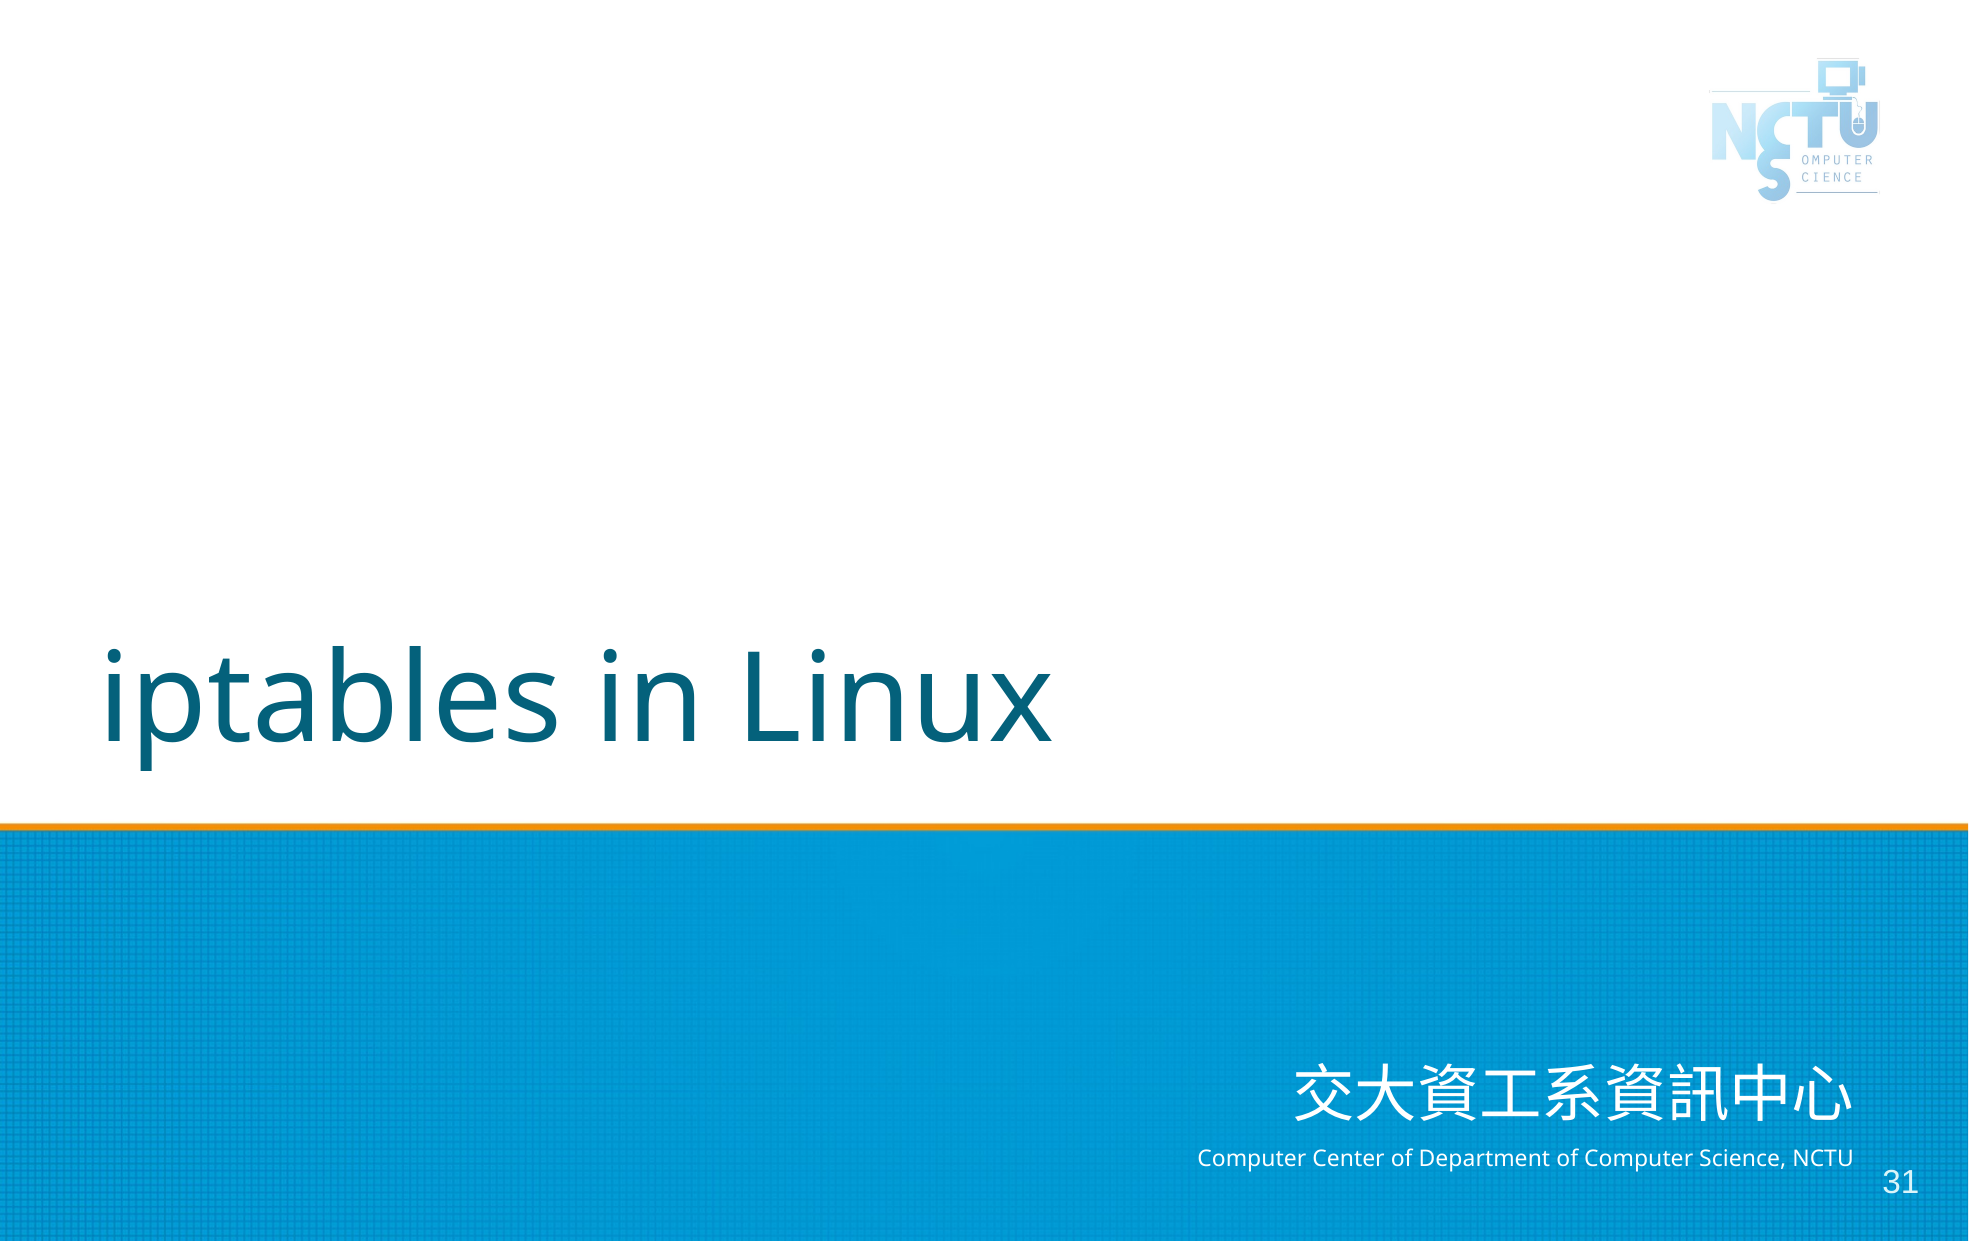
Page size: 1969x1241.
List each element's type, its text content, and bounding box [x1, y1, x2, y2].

picture [0, 0, 1969, 832]
title iptables in Linux [98, 559, 1870, 767]
slide_number <number> [1841, 1145, 1960, 1241]
